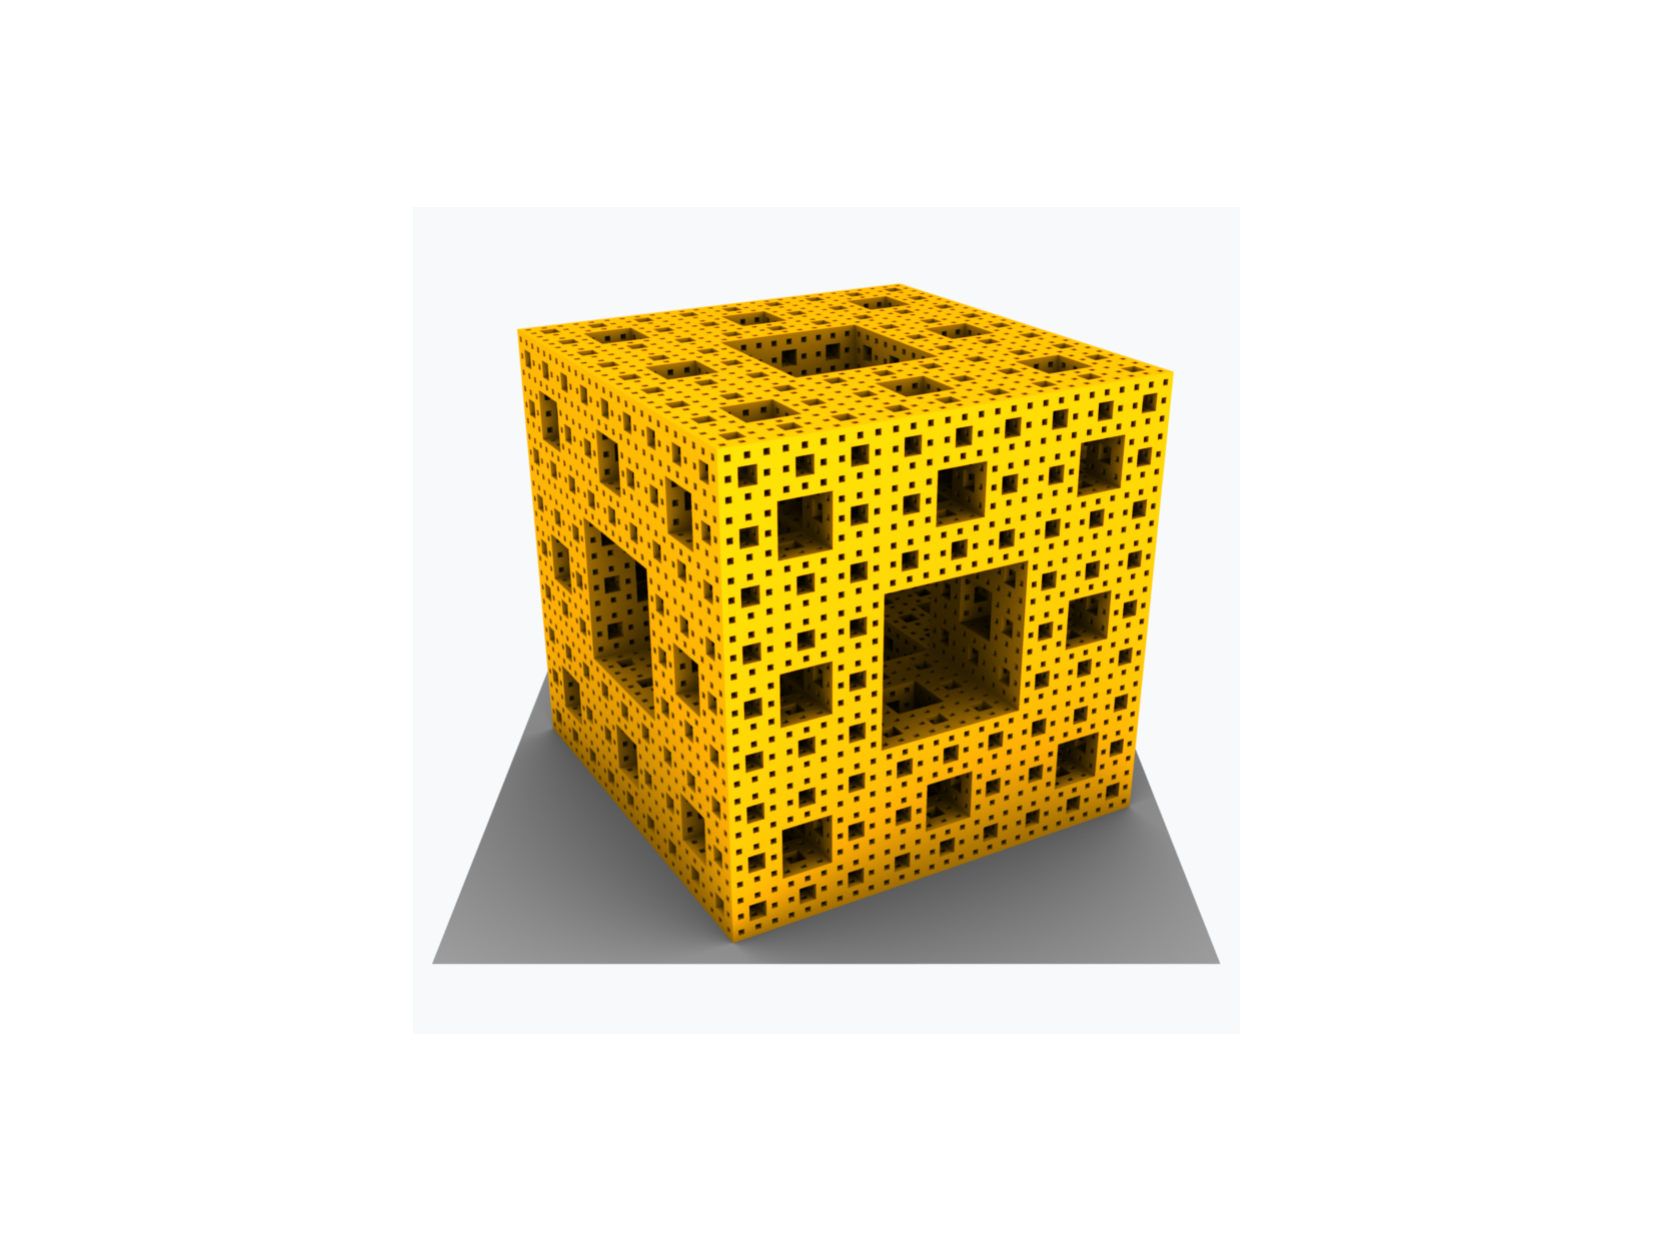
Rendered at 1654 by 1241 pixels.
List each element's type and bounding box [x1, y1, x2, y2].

picture [413, 207, 1240, 1034]
